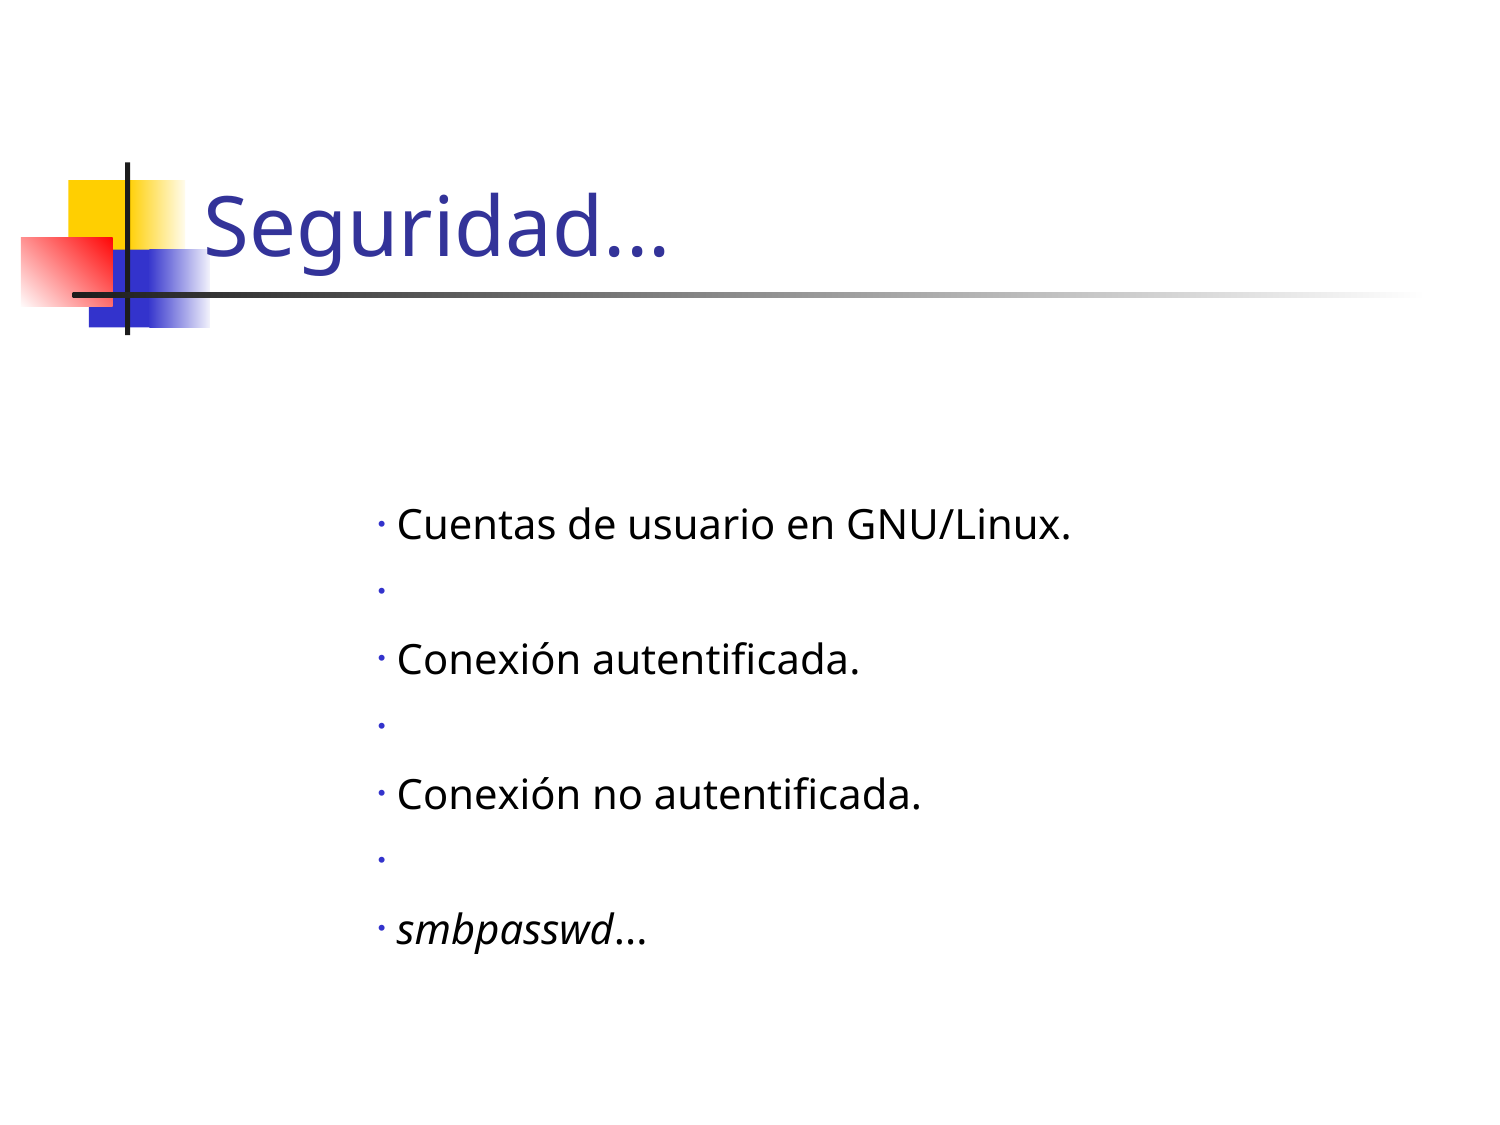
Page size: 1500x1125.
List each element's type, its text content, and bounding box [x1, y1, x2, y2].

title Seguridad... [188, 101, 1468, 289]
text_box Cuentas de usuario en GNU/Linux. Conexión autentificada. Conexión no autentificada. smbpasswd... [362, 487, 1413, 951]
